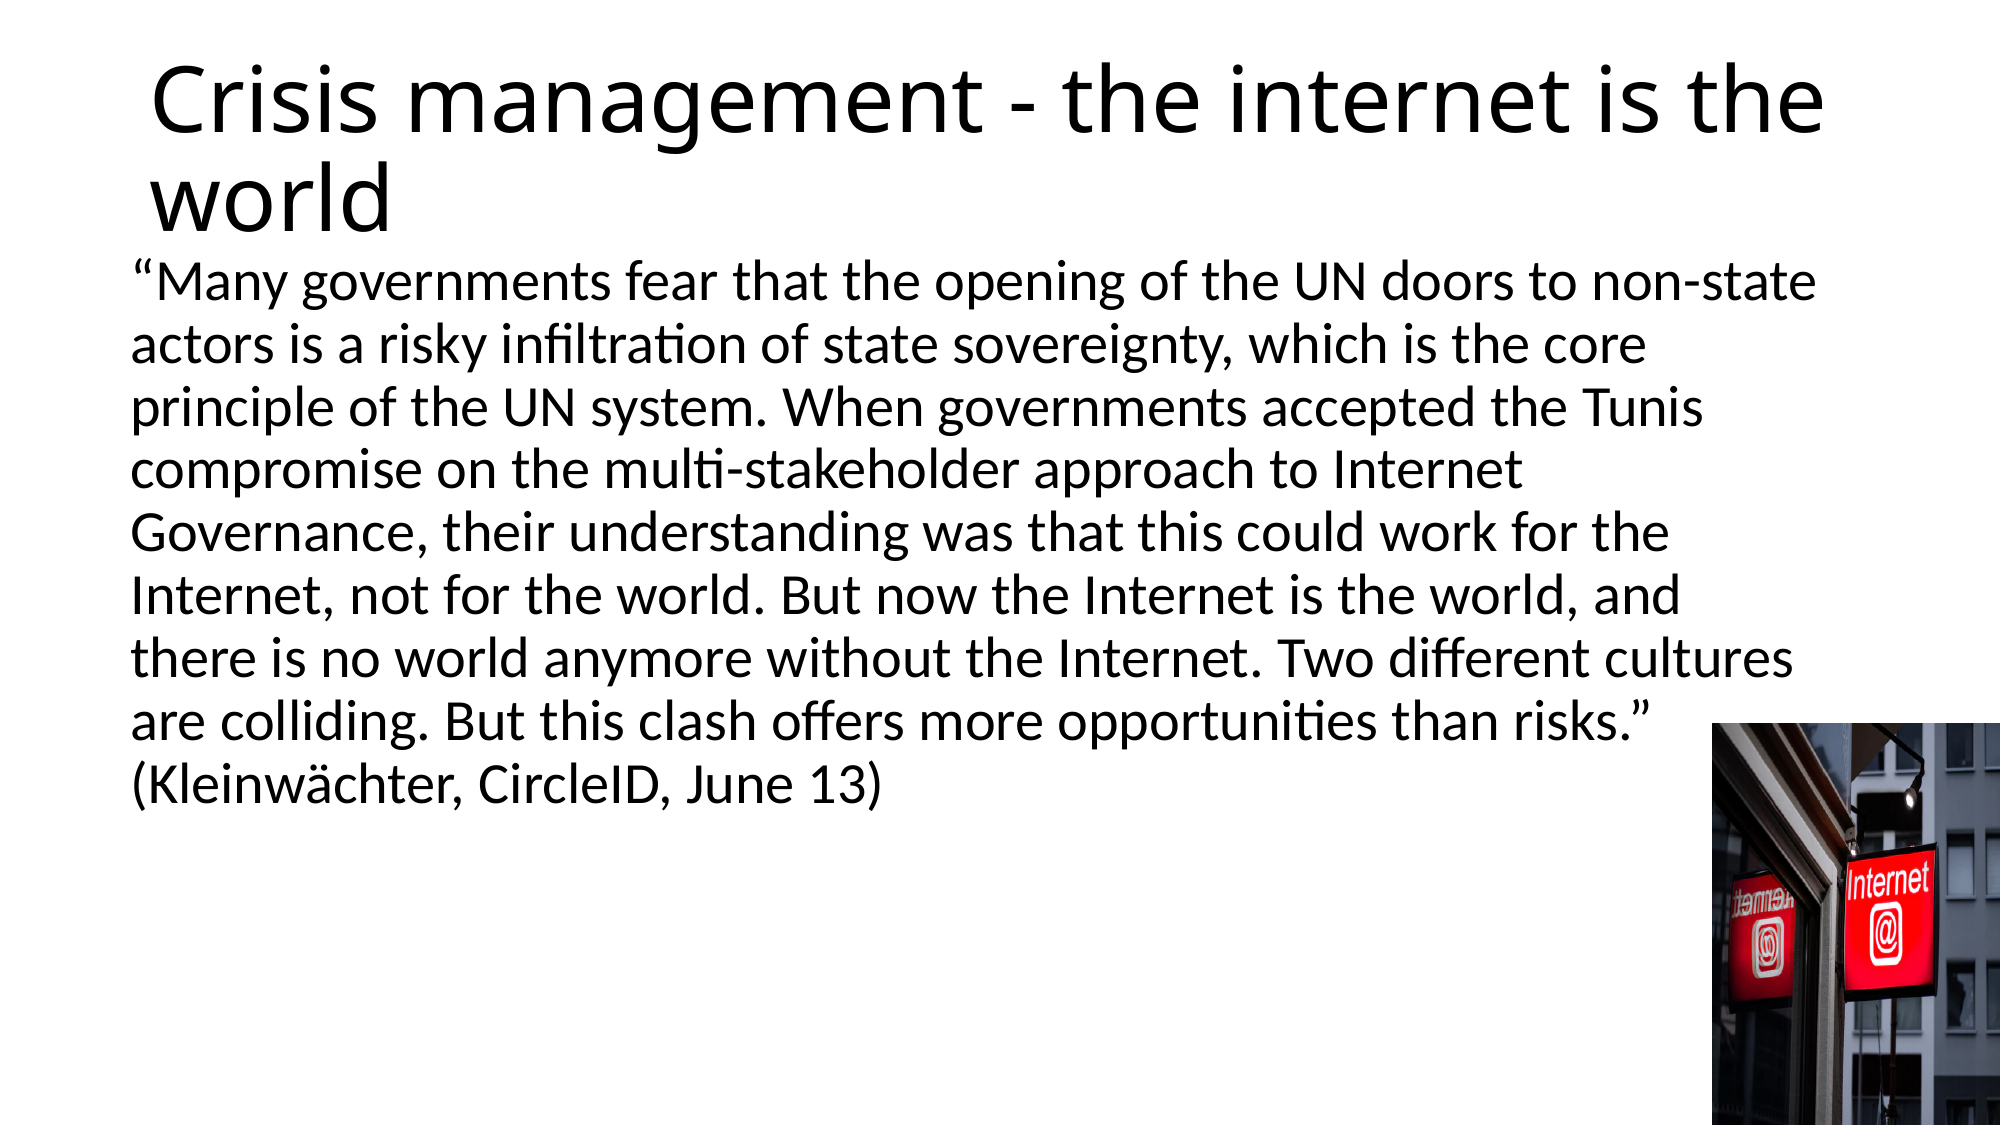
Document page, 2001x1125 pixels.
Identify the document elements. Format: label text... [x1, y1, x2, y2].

picture [1712, 723, 2000, 1125]
list “Many governments fear that the opening of the UN doors to non-state actors is a risky infiltration of state sovereignty, which is the core principle of the UN system. When governments accepted the Tunis compromise on the multi-stakeholder approach to Internet Governance, their understanding was that this could work for the Internet, not for the world. But now the Internet is the world, and there is no world anymore without the Internet. Two different cultures are colliding. But this clash offers more opportunities than risks.” (Kleinwächter, CircleID, June 13) [115, 242, 1836, 957]
title Crisis management - the internet is the world [134, 46, 1860, 225]
